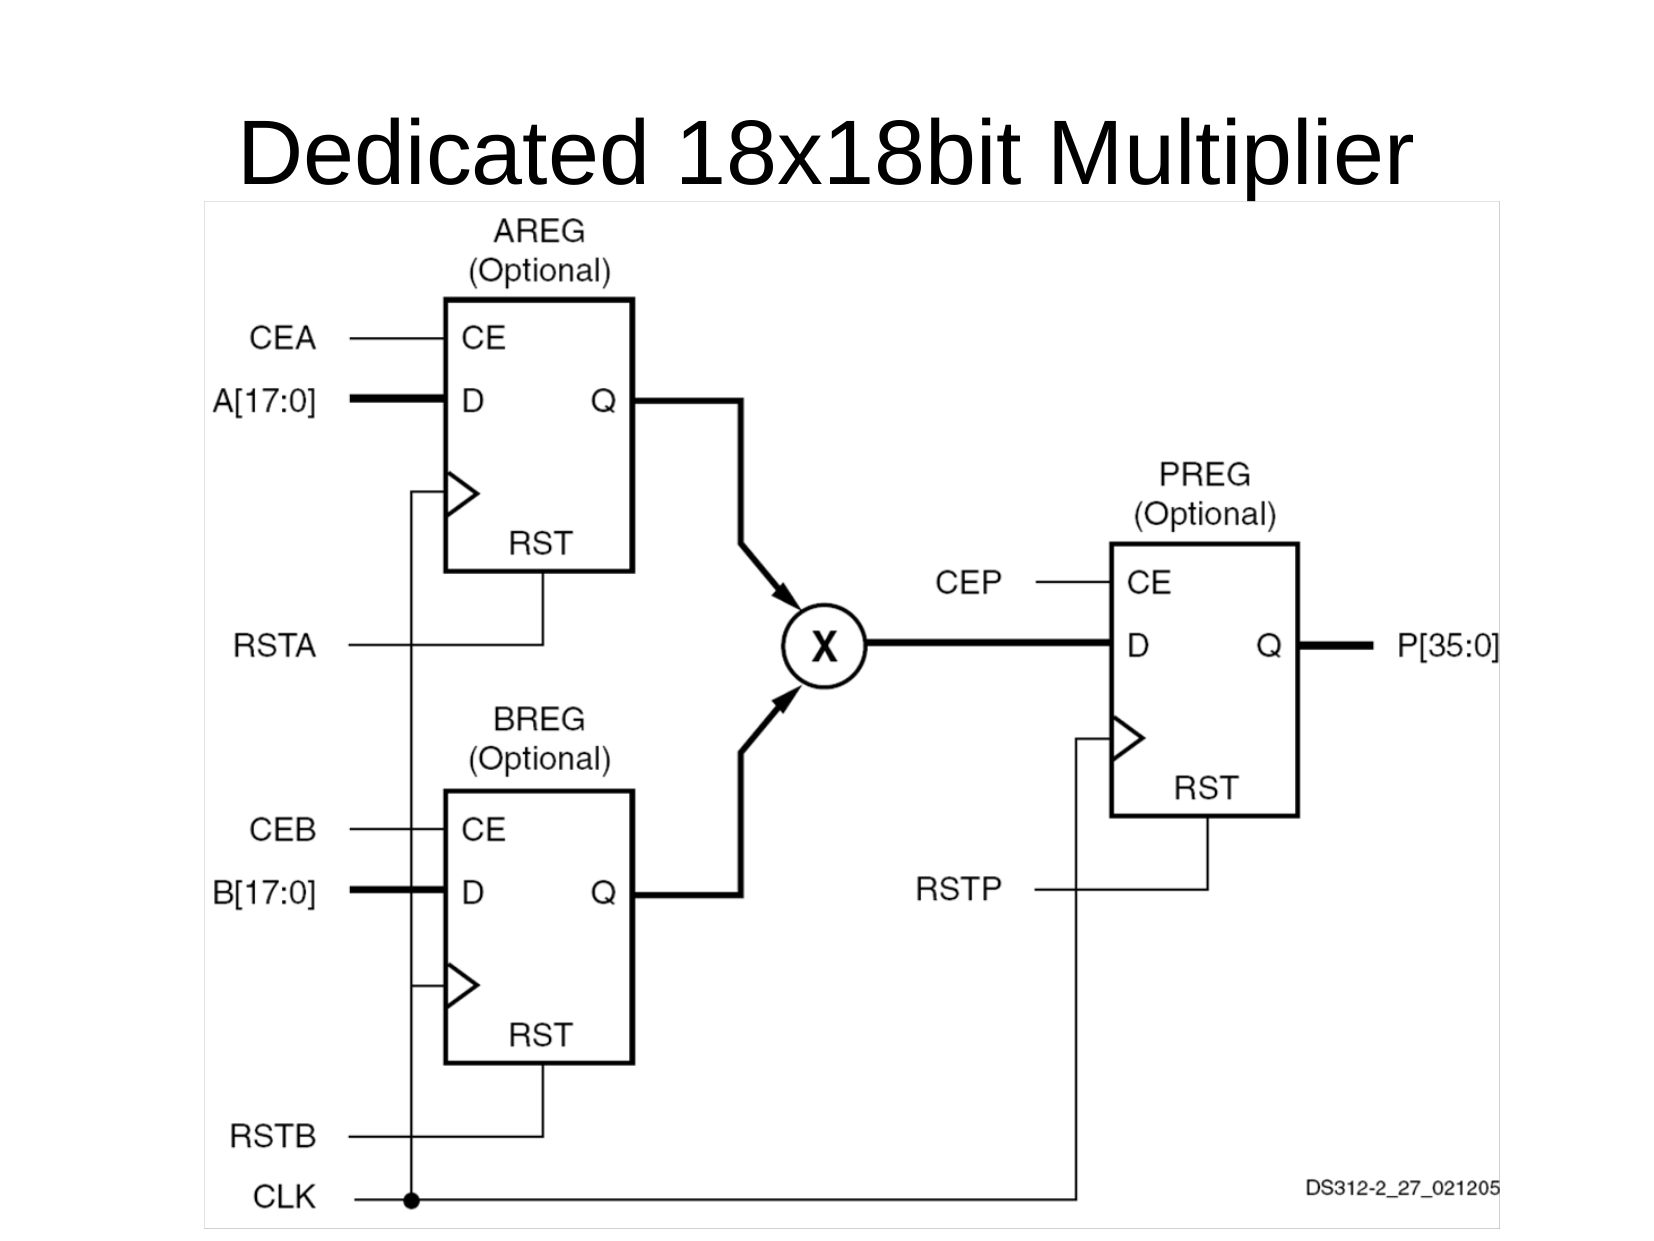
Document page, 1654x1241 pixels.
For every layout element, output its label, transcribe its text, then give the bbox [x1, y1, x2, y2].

picture [203, 200, 1501, 1231]
title Dedicated 18x18bit Multiplier [82, 49, 1571, 257]
